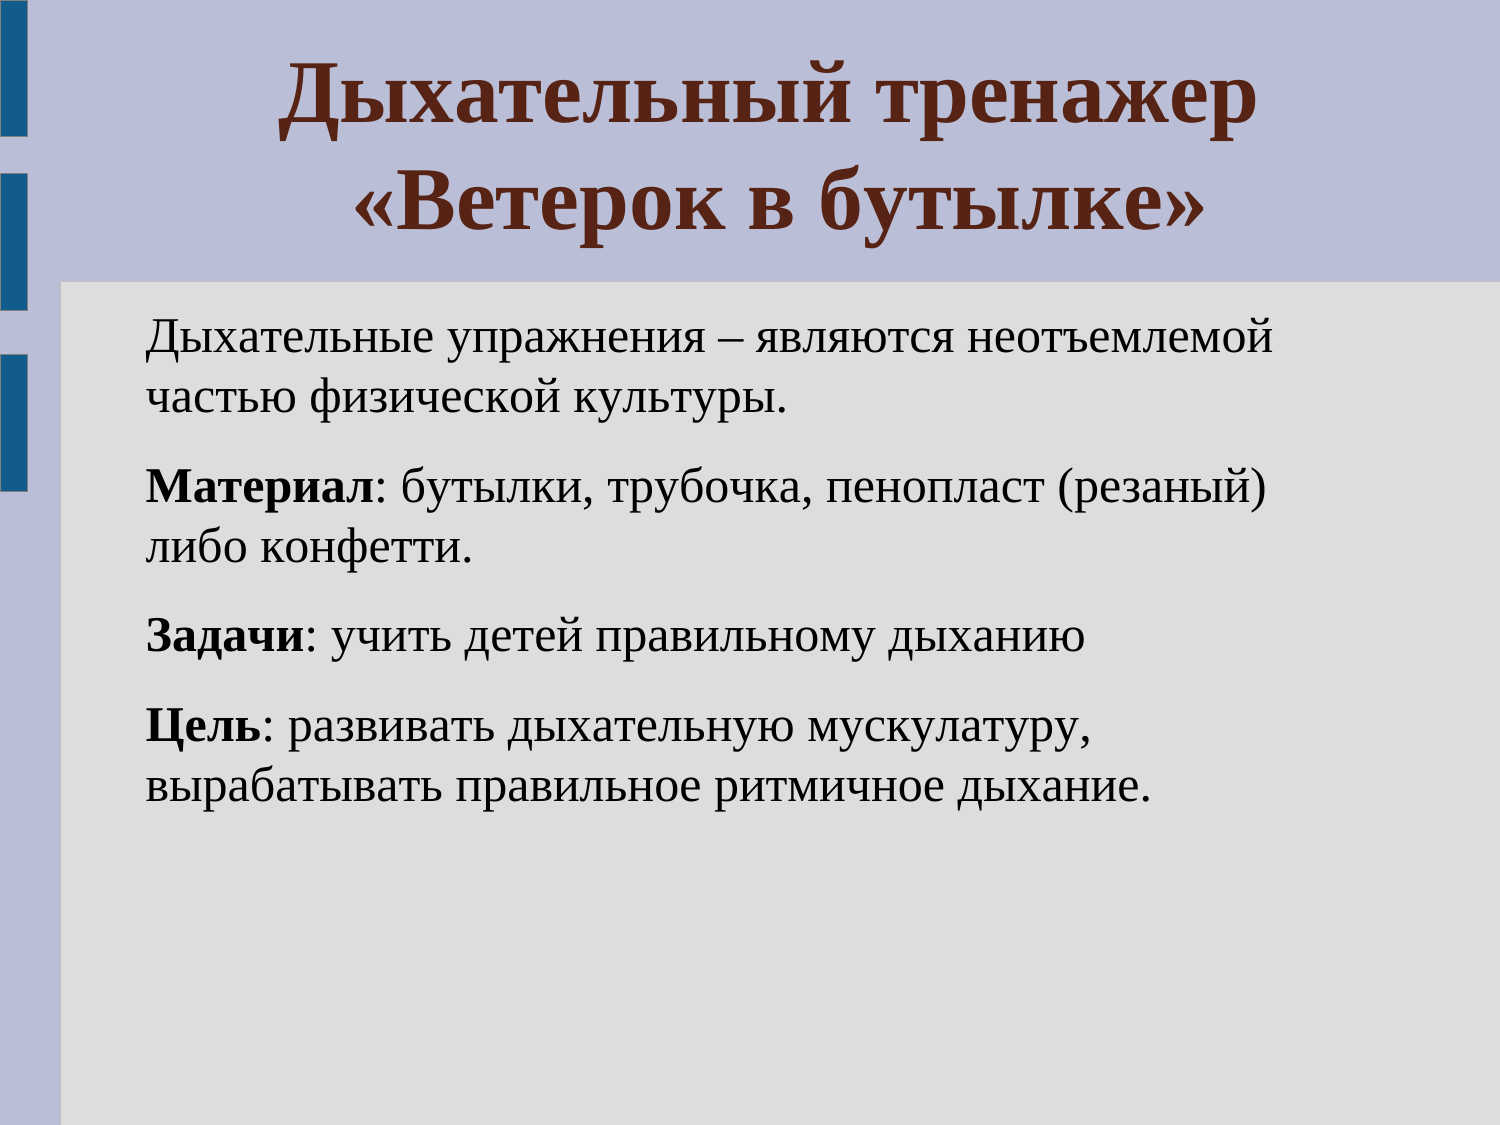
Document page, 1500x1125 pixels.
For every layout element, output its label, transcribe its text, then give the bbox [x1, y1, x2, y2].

title Дыхательный тренажер «Ветерок в бутылке» [165, 25, 1396, 213]
list Дыхательные упражнения – являются неотъемлемой частью физической культуры. Материал: бутылки, трубочка, пенопласт (резаный) либо конфетти. Задачи: учить детей правильному дыханию Цель: развивать дыхательную мускулатуру, вырабатывать правильное ритмичное дыхание. [70, 295, 1301, 1083]
